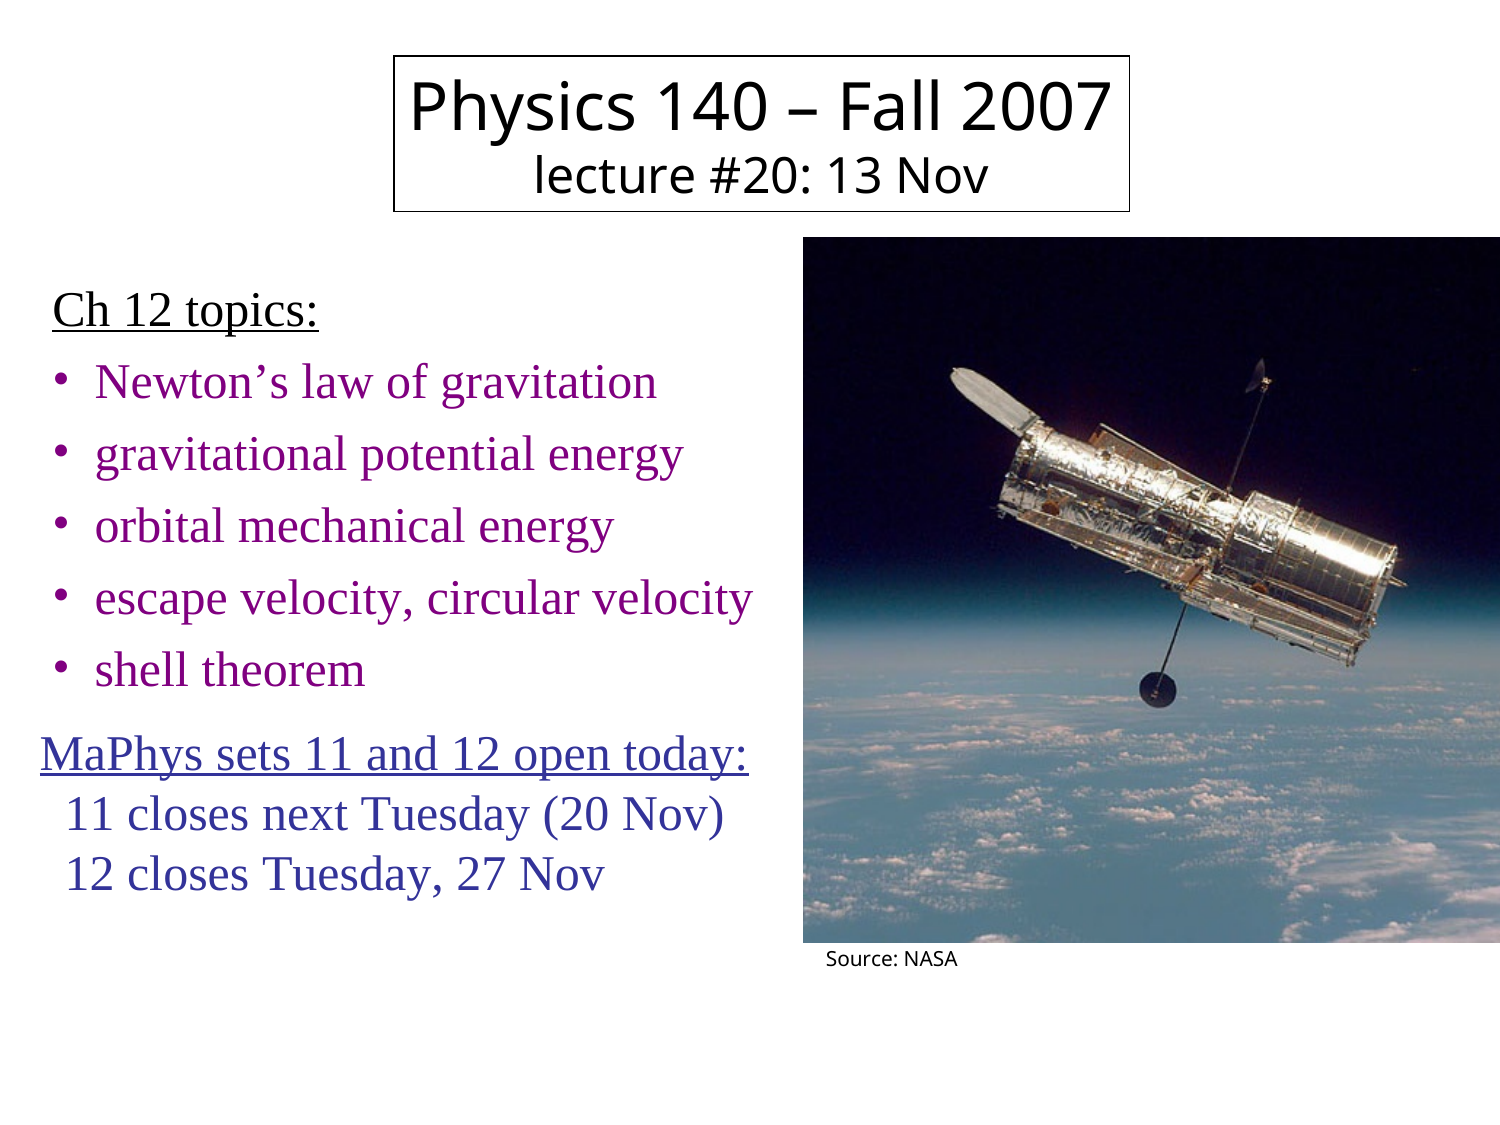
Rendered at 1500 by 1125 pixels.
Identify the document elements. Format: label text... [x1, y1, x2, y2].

picture [803, 237, 1500, 943]
text_box Source: NASA [811, 937, 973, 978]
text_box Ch 12 topics: Newton’s law of gravitation gravitational potential energy orbital mechanical energy escape velocity, circular velocity shell theorem [37, 268, 803, 705]
text_box Physics 140 – Fall 2007 lecture #20: 13 Nov [393, 55, 1130, 212]
text_box MaPhys sets 11 and 12 open today: 11 closes next Tuesday (20 Nov) 12 closes Tuesday, 27 Nov [24, 712, 764, 908]
